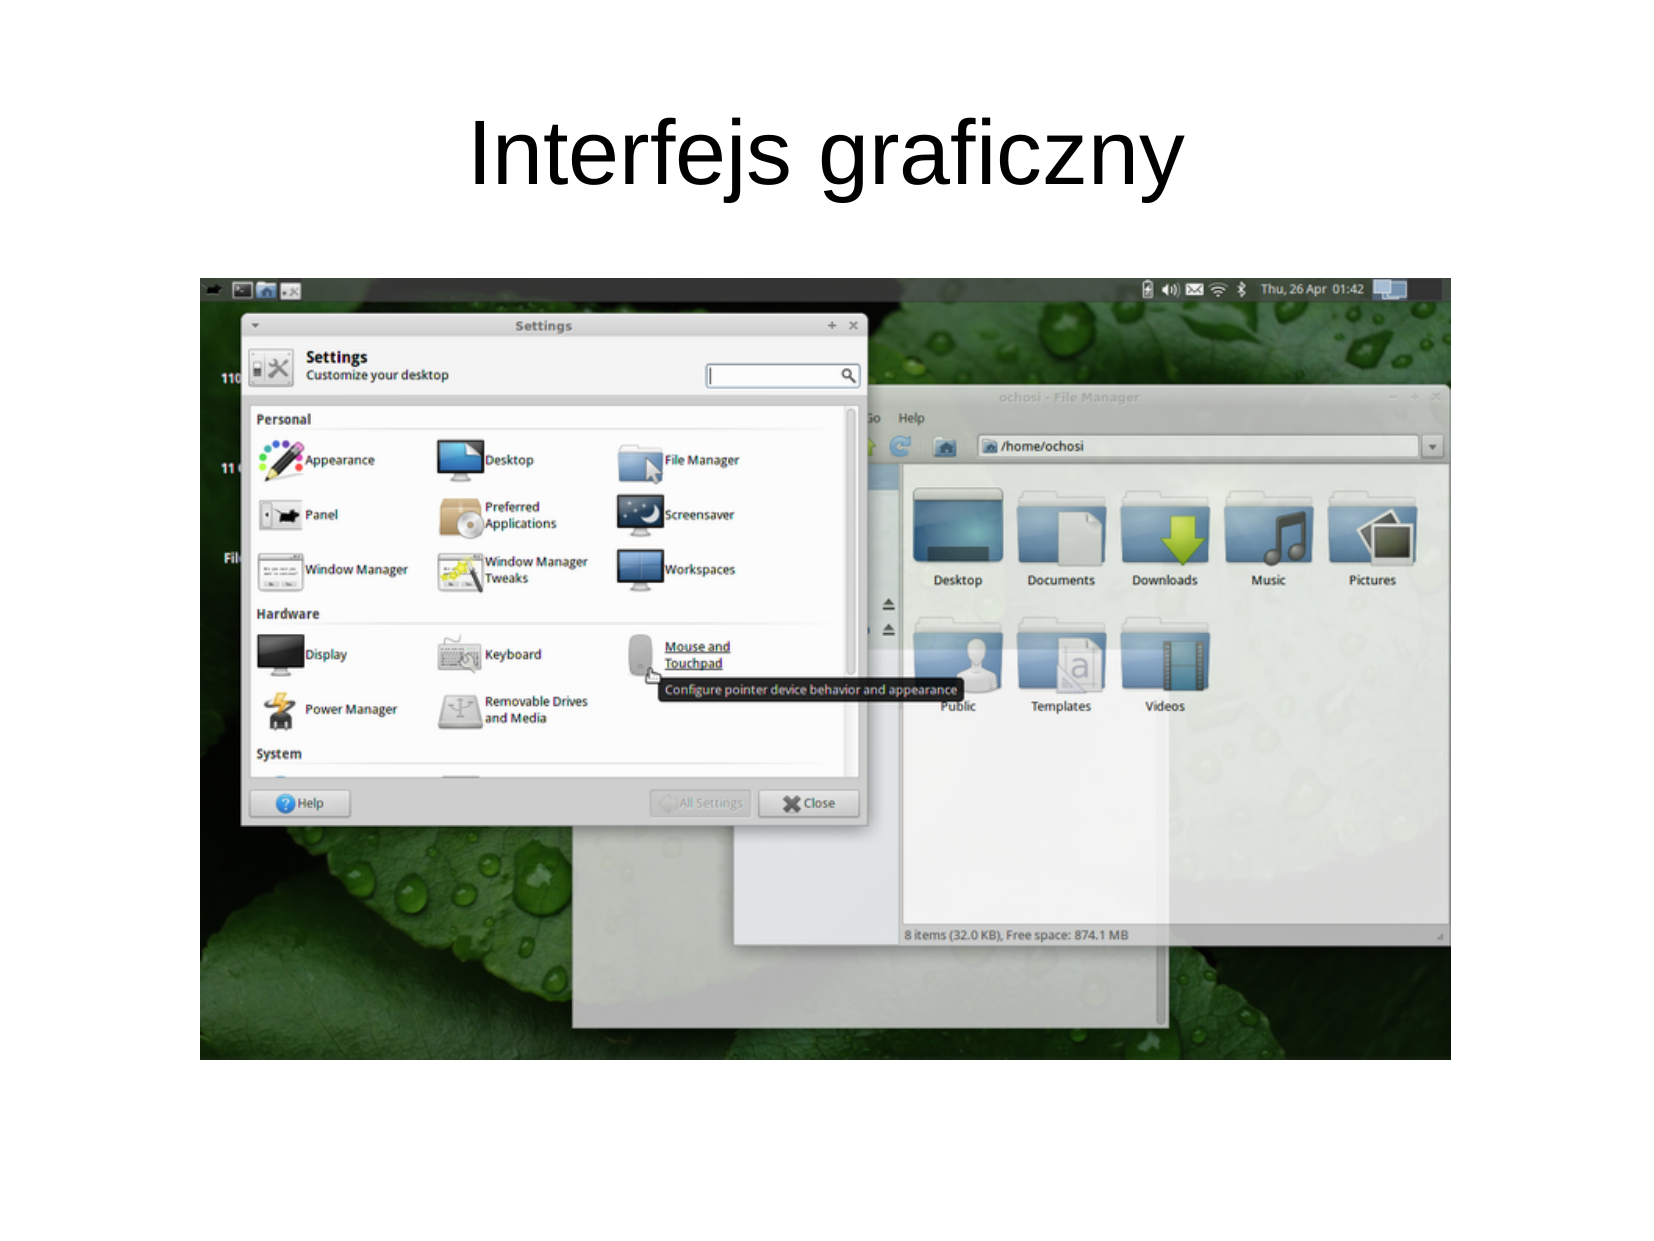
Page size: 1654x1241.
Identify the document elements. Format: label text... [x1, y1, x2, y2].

title Interfejs graficzny [82, 49, 1571, 257]
picture [200, 278, 1451, 1060]
